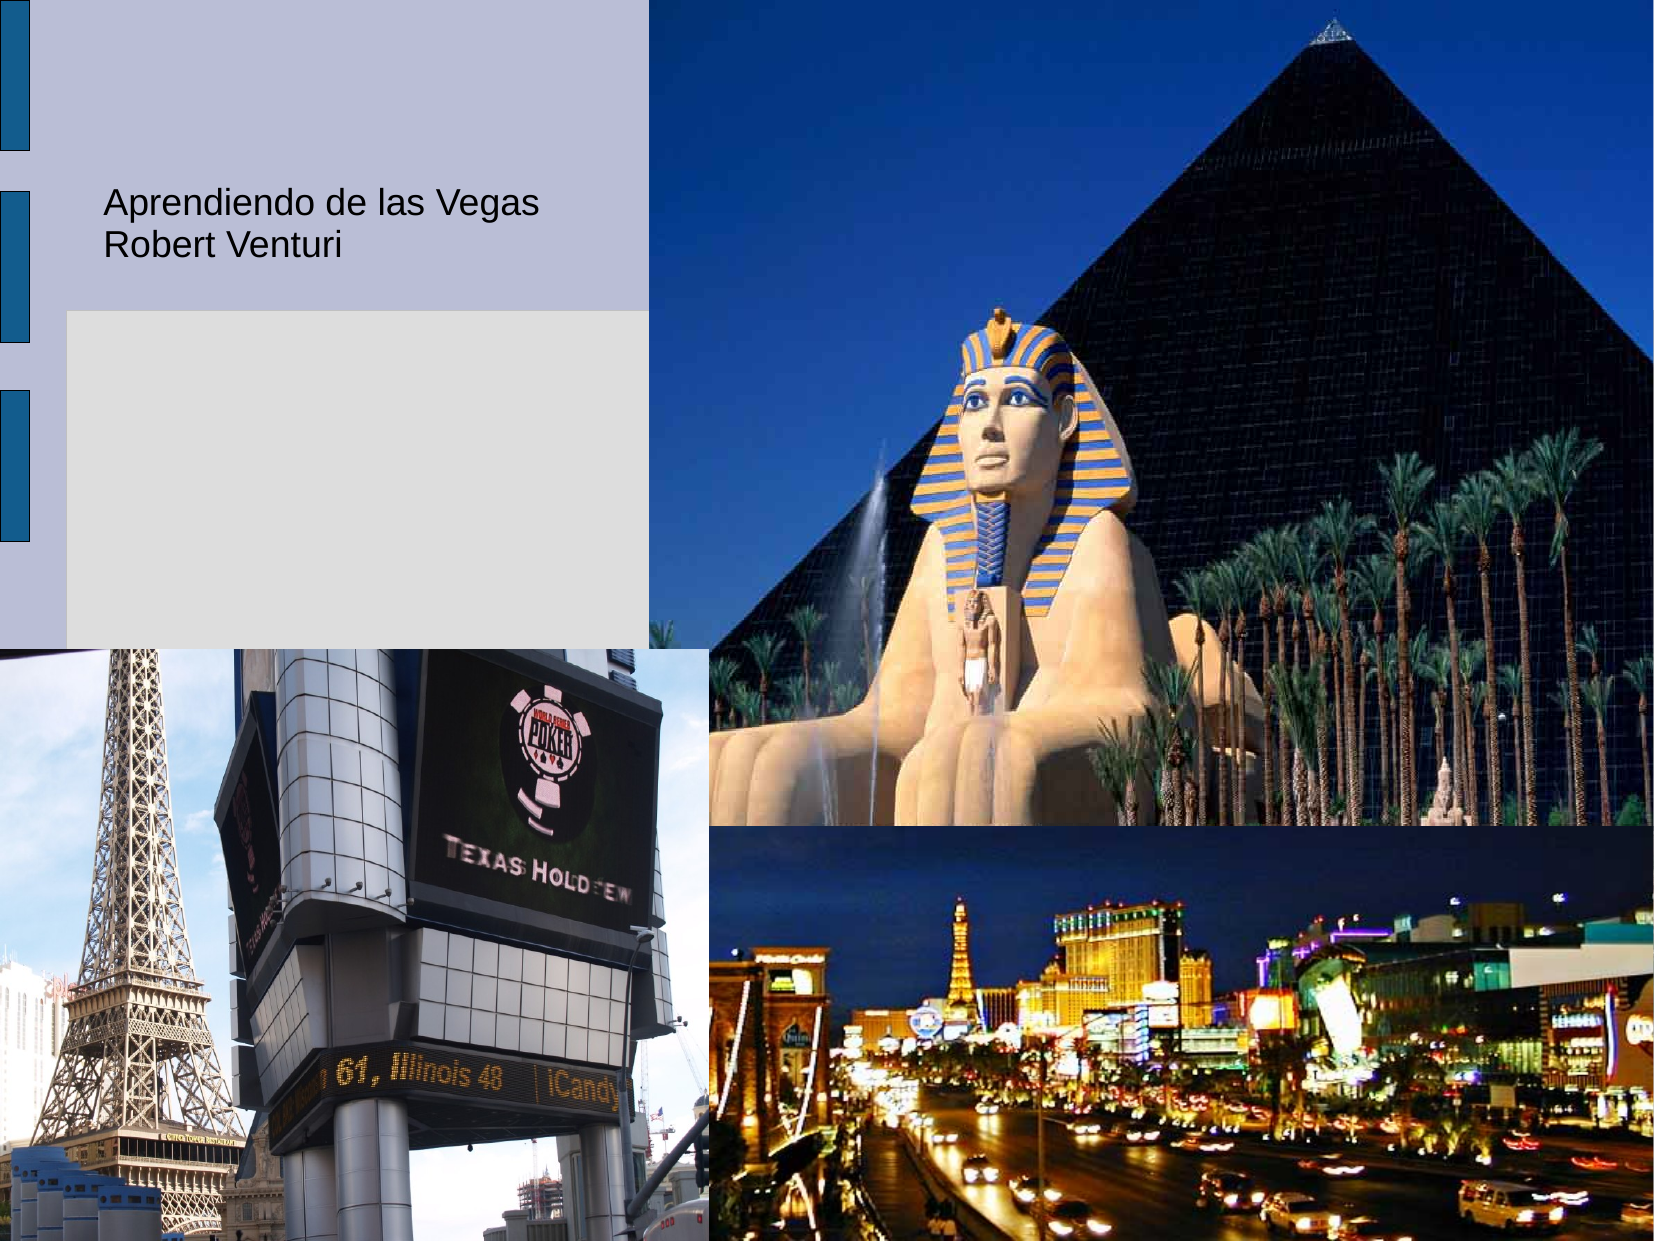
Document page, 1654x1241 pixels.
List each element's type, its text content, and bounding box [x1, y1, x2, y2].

text_box Aprendiendo de las Vegas Robert Venturi [88, 174, 557, 273]
picture [0, 0, 1654, 1241]
